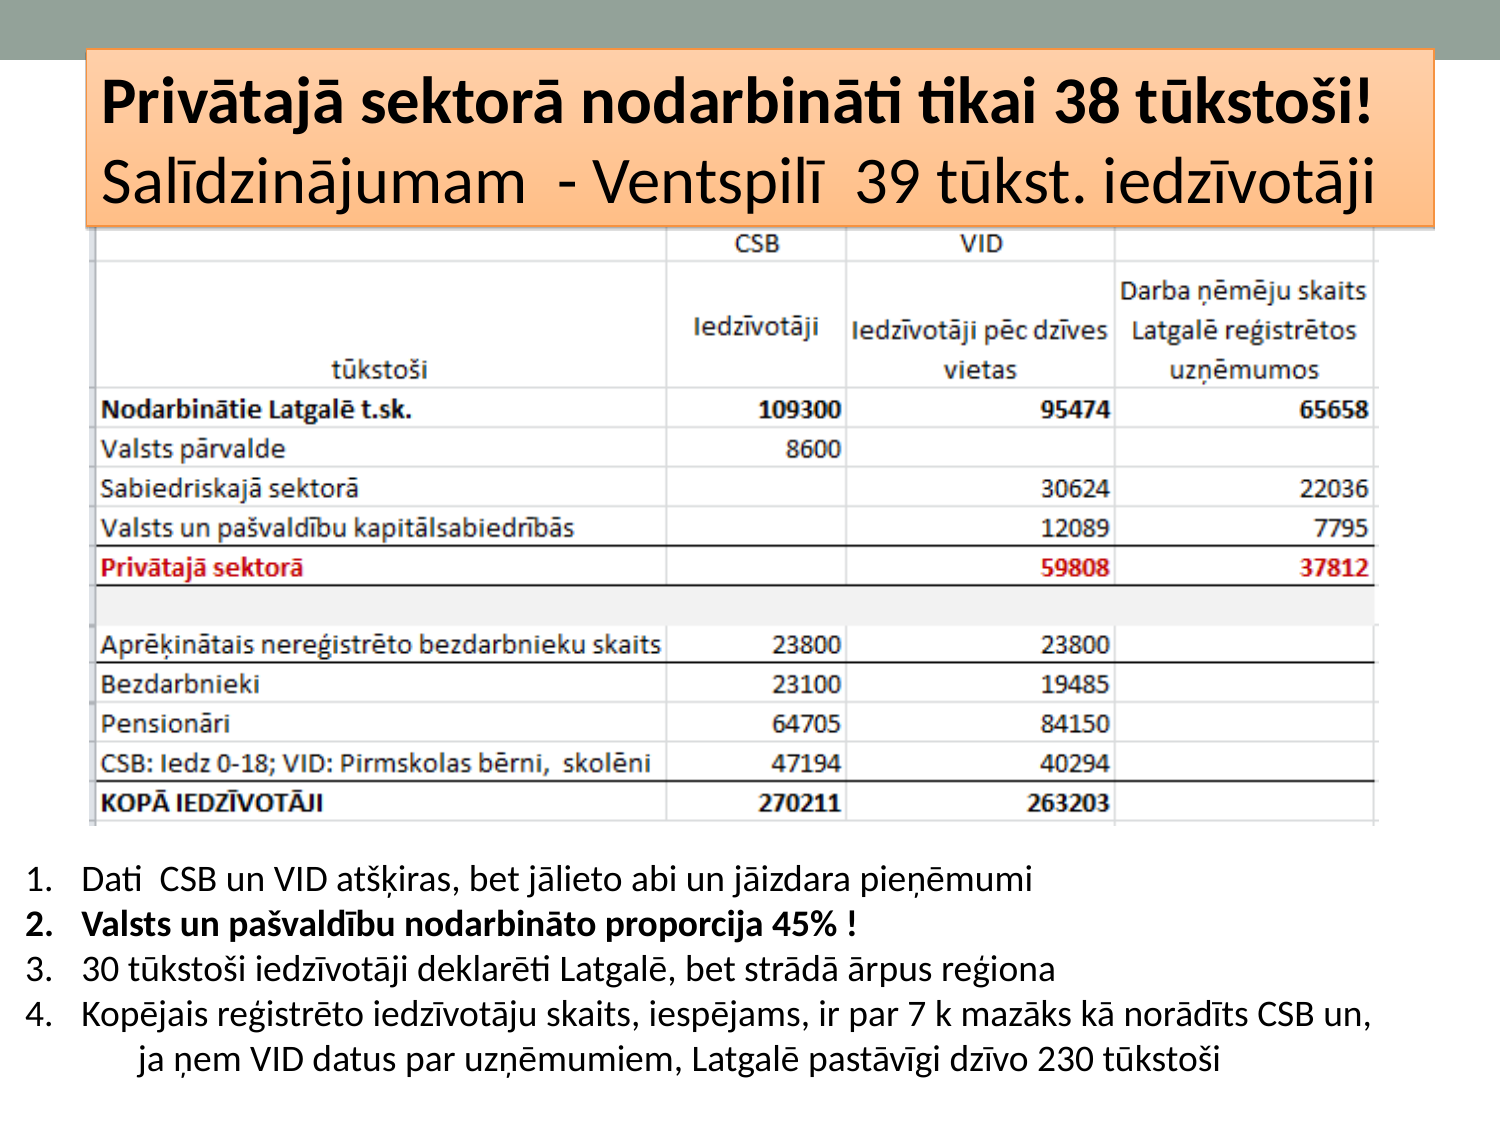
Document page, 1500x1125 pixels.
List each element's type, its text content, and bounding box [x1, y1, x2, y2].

text_box Privātajā sektorā nodarbināti tikai 38 tūkstoši! Salīdzinājumam - Ventspilī 39 tūkst. iedzīvotāji [86, 49, 1435, 226]
picture [89, 231, 1379, 826]
text_box Dati CSB un VID atšķiras, bet jālieto abi un jāizdara pieņēmumi Valsts un pašvaldību nodarbināto proporcija 45% ! 30 tūkstoši iedzīvotāji deklarēti Latgalē, bet strādā ārpus reģiona Kopējais reģistrēto iedzīvotāju skaits, iespējams, ir par 7 k mazāks kā norādīts CSB un, ja ņem VID datus par uzņēmumiem, Latgalē pastāvīgi dzīvo 230 tūkstoši [10, 846, 1423, 1089]
